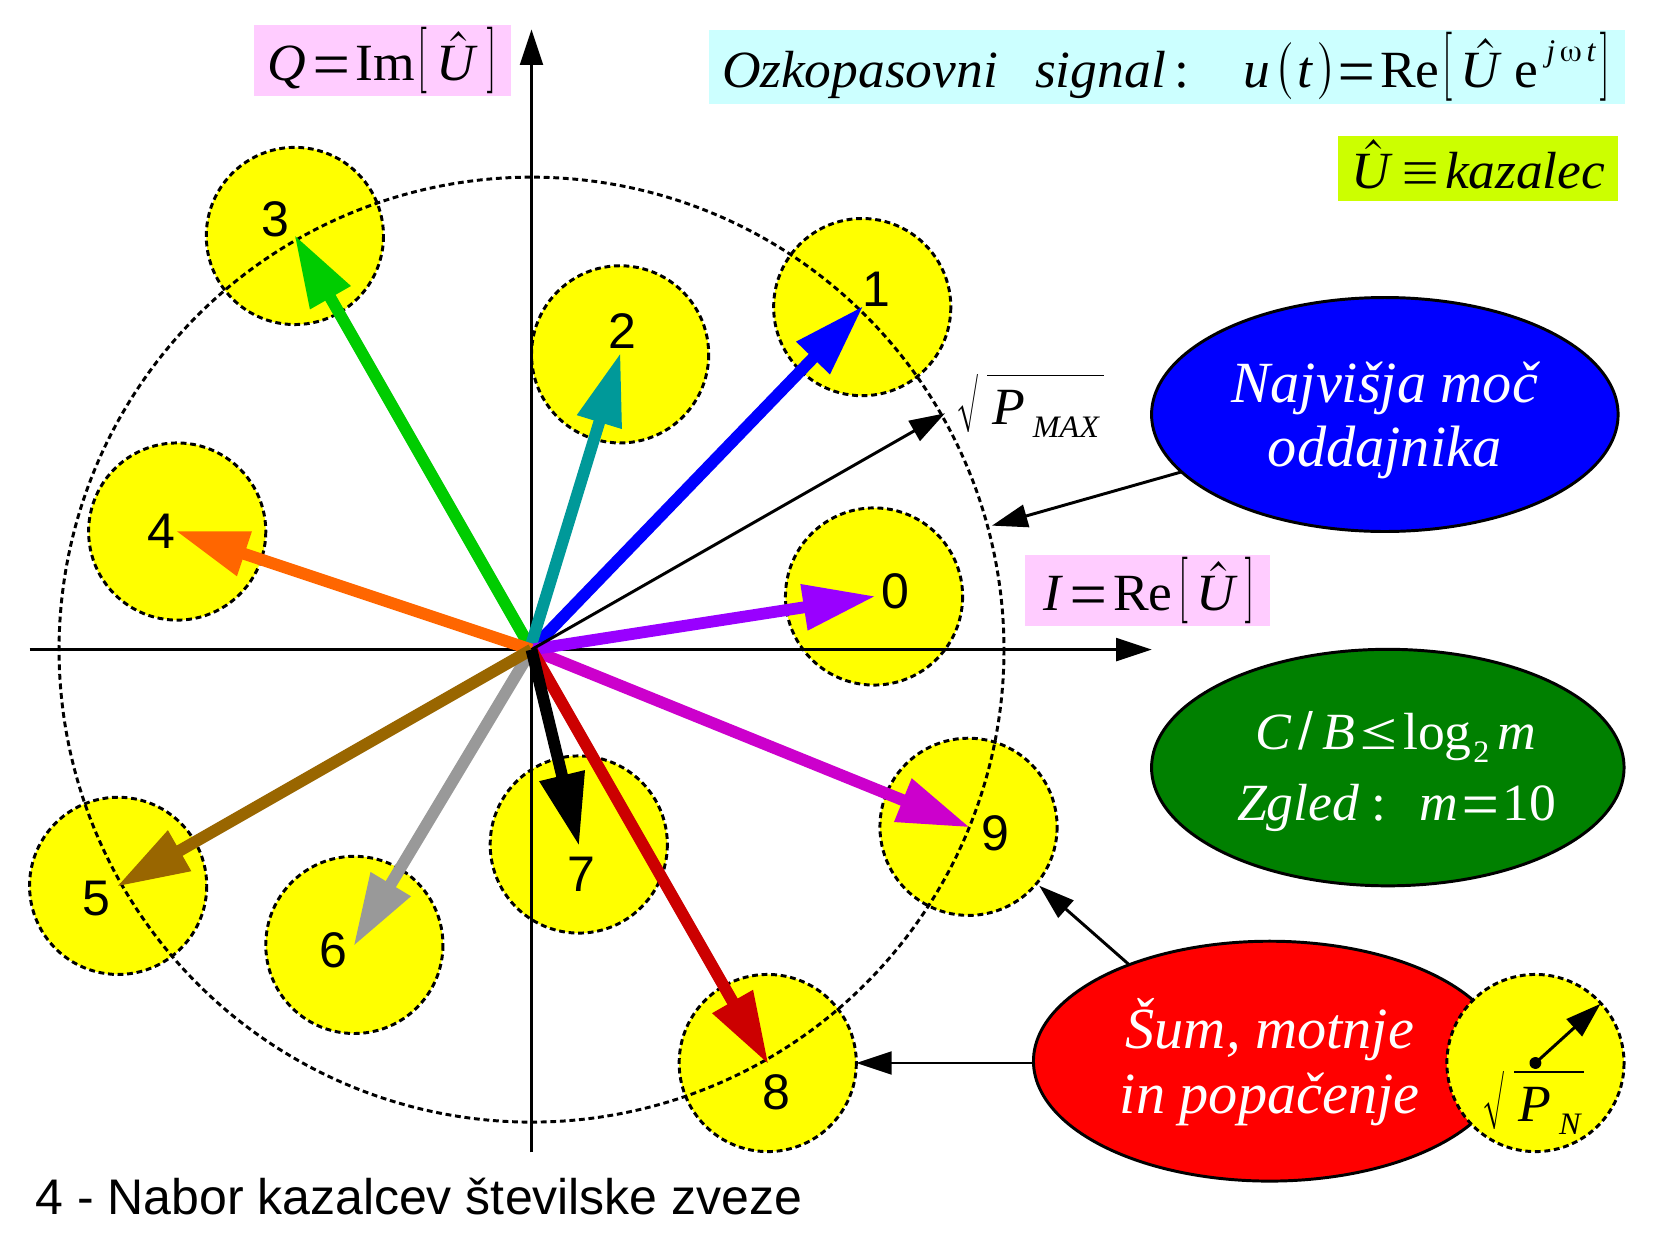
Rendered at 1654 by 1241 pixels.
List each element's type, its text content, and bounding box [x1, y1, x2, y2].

text_box [785, 507, 963, 648]
chart [1024, 555, 1270, 626]
text_box [879, 738, 1058, 916]
text_box [206, 147, 384, 325]
chart [1470, 1068, 1597, 1142]
text_box 4 - Nabor kazalcev številske zveze [35, 1169, 815, 1226]
text_box 7 [565, 844, 597, 904]
text_box 0 [879, 561, 911, 621]
chart [1337, 135, 1619, 201]
text_box [679, 974, 857, 1152]
chart [944, 372, 1117, 445]
text_box [1495, 1142, 1576, 1152]
text_box 5 [81, 868, 113, 928]
text_box [533, 755, 658, 934]
text_box 3 [259, 189, 291, 249]
text_box [29, 797, 207, 975]
text_box [1446, 974, 1625, 1127]
chart [708, 29, 1626, 104]
text_box 6 [317, 921, 349, 981]
text_box 1 [860, 259, 892, 319]
text_box 4 [146, 502, 178, 562]
text_box [804, 651, 944, 686]
text_box Najvišja moč oddajnika [1151, 297, 1619, 532]
text_box [601, 758, 668, 869]
text_box Šum, motnje in popačenje [1033, 941, 1473, 1182]
text_box [773, 218, 951, 396]
text_box [533, 265, 709, 443]
chart [1220, 702, 1571, 833]
text_box [1151, 649, 1625, 886]
text_box 2 [606, 301, 638, 361]
chart [253, 25, 511, 97]
text_box [88, 442, 266, 621]
text_box [265, 856, 443, 1034]
text_box 9 [980, 803, 1012, 863]
text_box 8 [760, 1062, 792, 1122]
text_box [490, 770, 530, 919]
